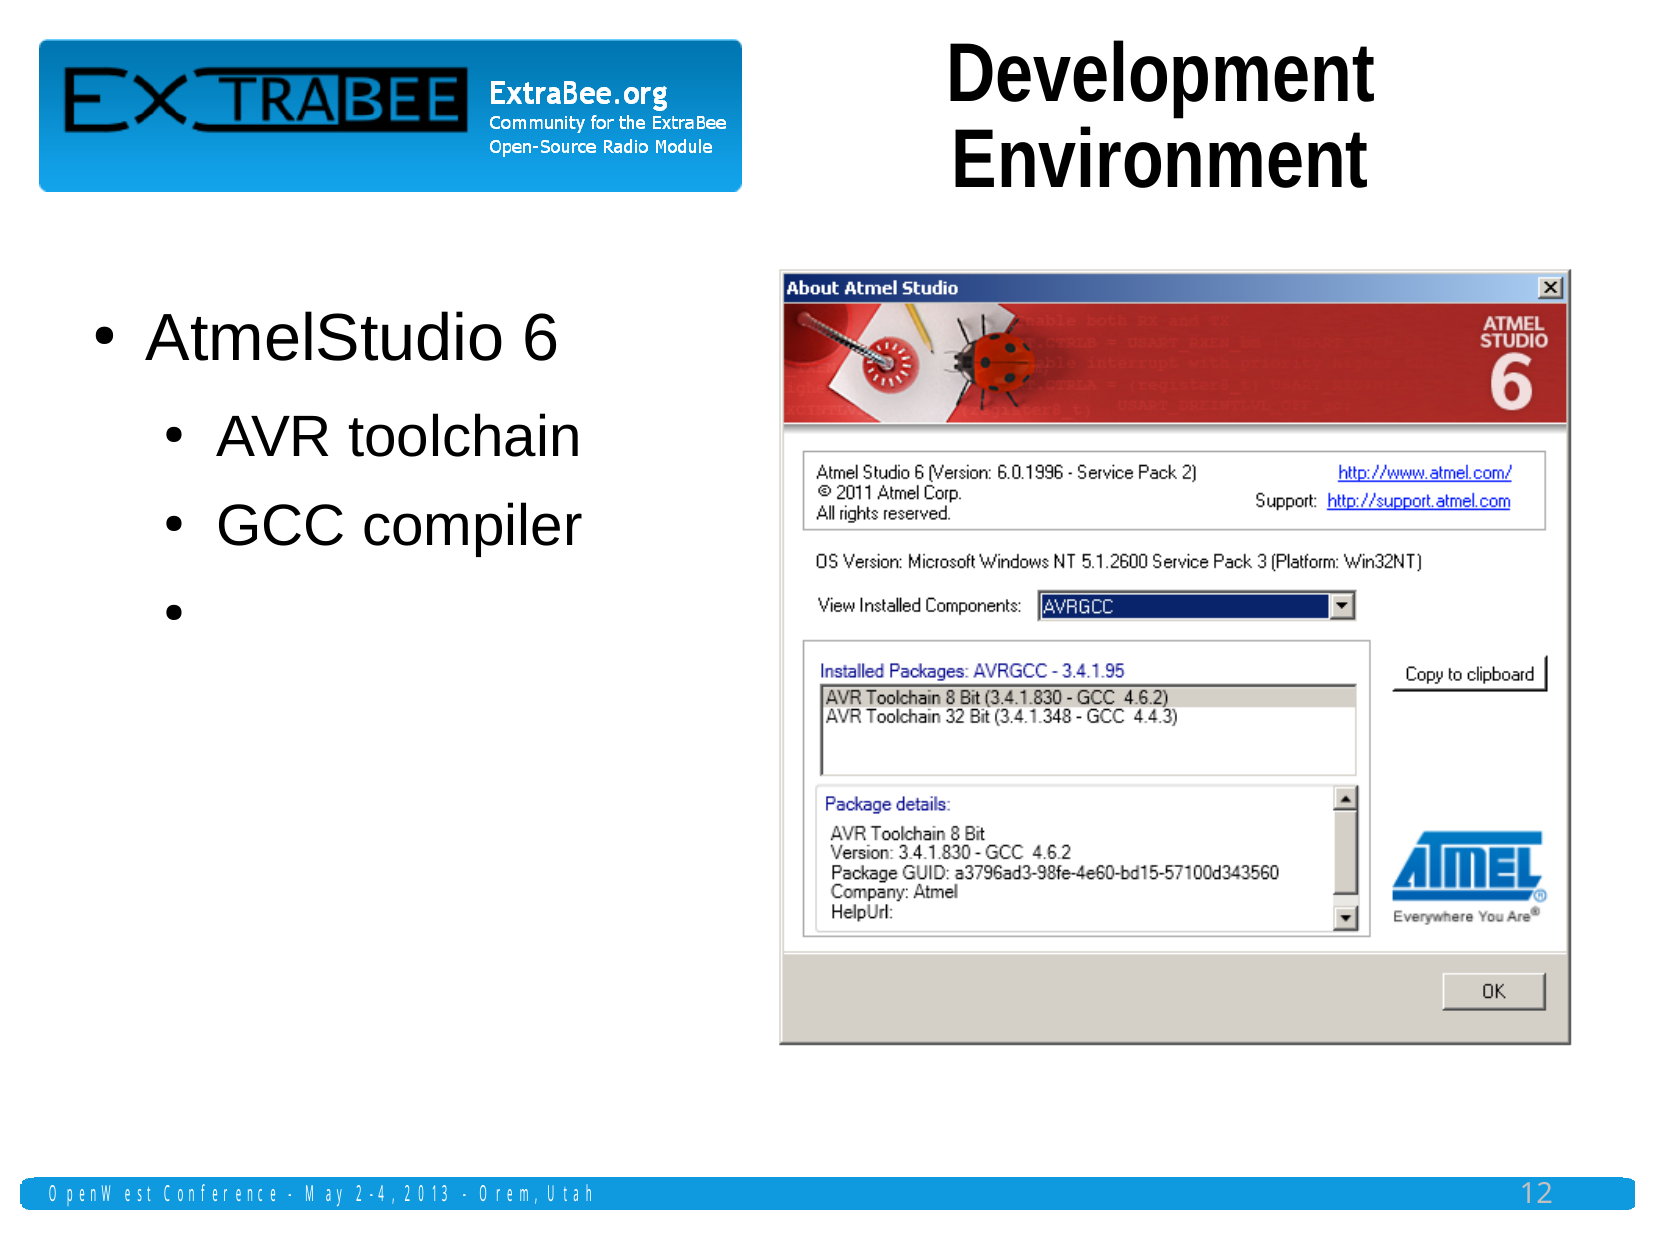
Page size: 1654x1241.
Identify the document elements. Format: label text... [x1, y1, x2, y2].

picture [778, 268, 1576, 1051]
picture [10, 1173, 1648, 1215]
list AtmelStudio 6 AVR toolchain GCC compiler [75, 300, 1564, 1186]
title Development Environment [750, 27, 1571, 209]
picture [35, 31, 748, 199]
